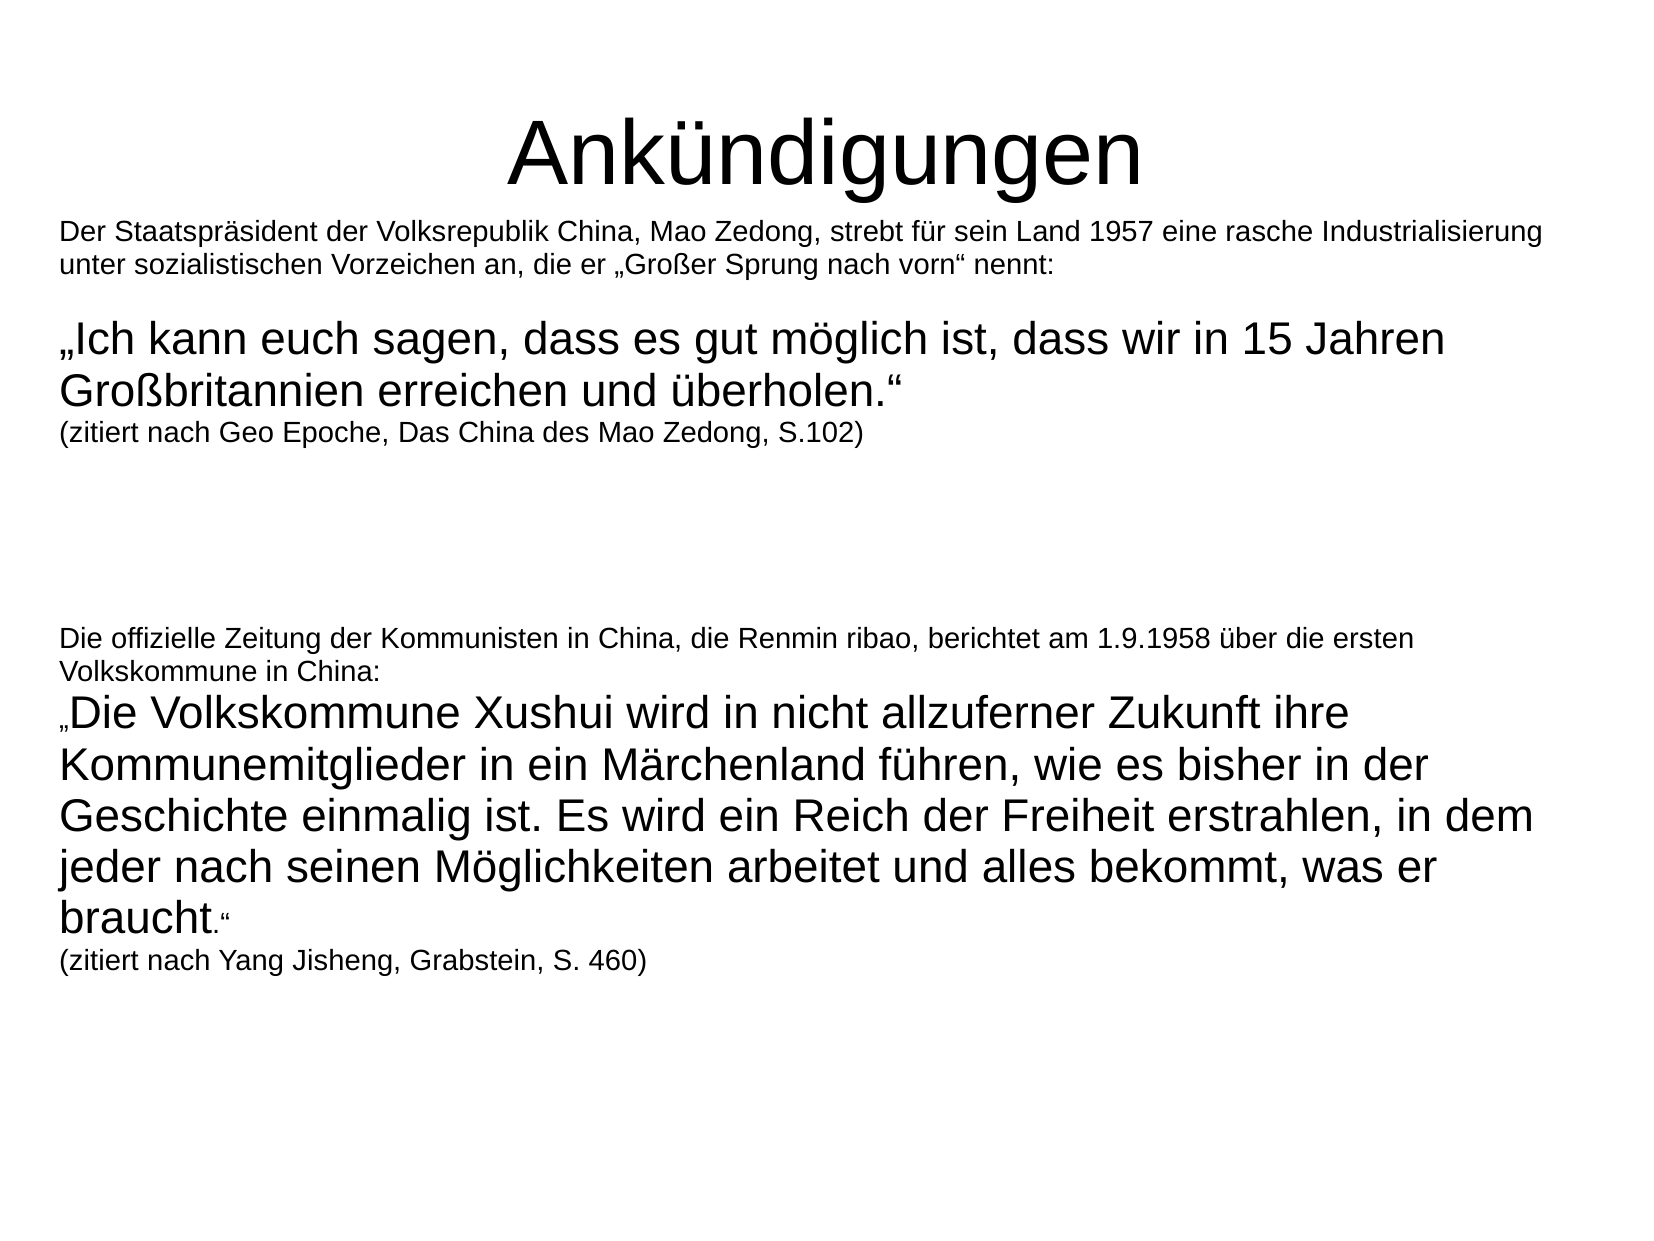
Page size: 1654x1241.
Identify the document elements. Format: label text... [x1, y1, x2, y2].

subtitle Der Staatspräsident der Volksrepublik China, Mao Zedong, strebt für sein Land 1957 eine rasche Industrialisierung unter sozialistischen Vorzeichen an, die er „Großer Sprung nach vorn“ nennt: „Ich kann euch sagen, dass es gut möglich ist, dass wir in 15 Jahren Großbritannien erreichen und überholen.“ (zitiert nach Geo Epoche, Das China des Mao Zedong, S.102) Die offizielle Zeitung der Kommunisten in China, die Renmin ribao, berichtet am 1.9.1958 über die ersten Volkskommune in China: „Die Volkskommune Xushui wird in nicht allzuferner Zukunft ihre Kommunemitglieder in ein Märchenland führen, wie es bisher in der Geschichte einmalig ist. Es wird ein Reich der Freiheit erstrahlen, in dem jeder nach seinen Möglichkeiten arbeitet und alles bekommt, was er braucht.“ (zitiert nach Yang Jisheng, Grabstein, S. 460) [59, 215, 1548, 1052]
title Ankündigungen [82, 49, 1571, 257]
